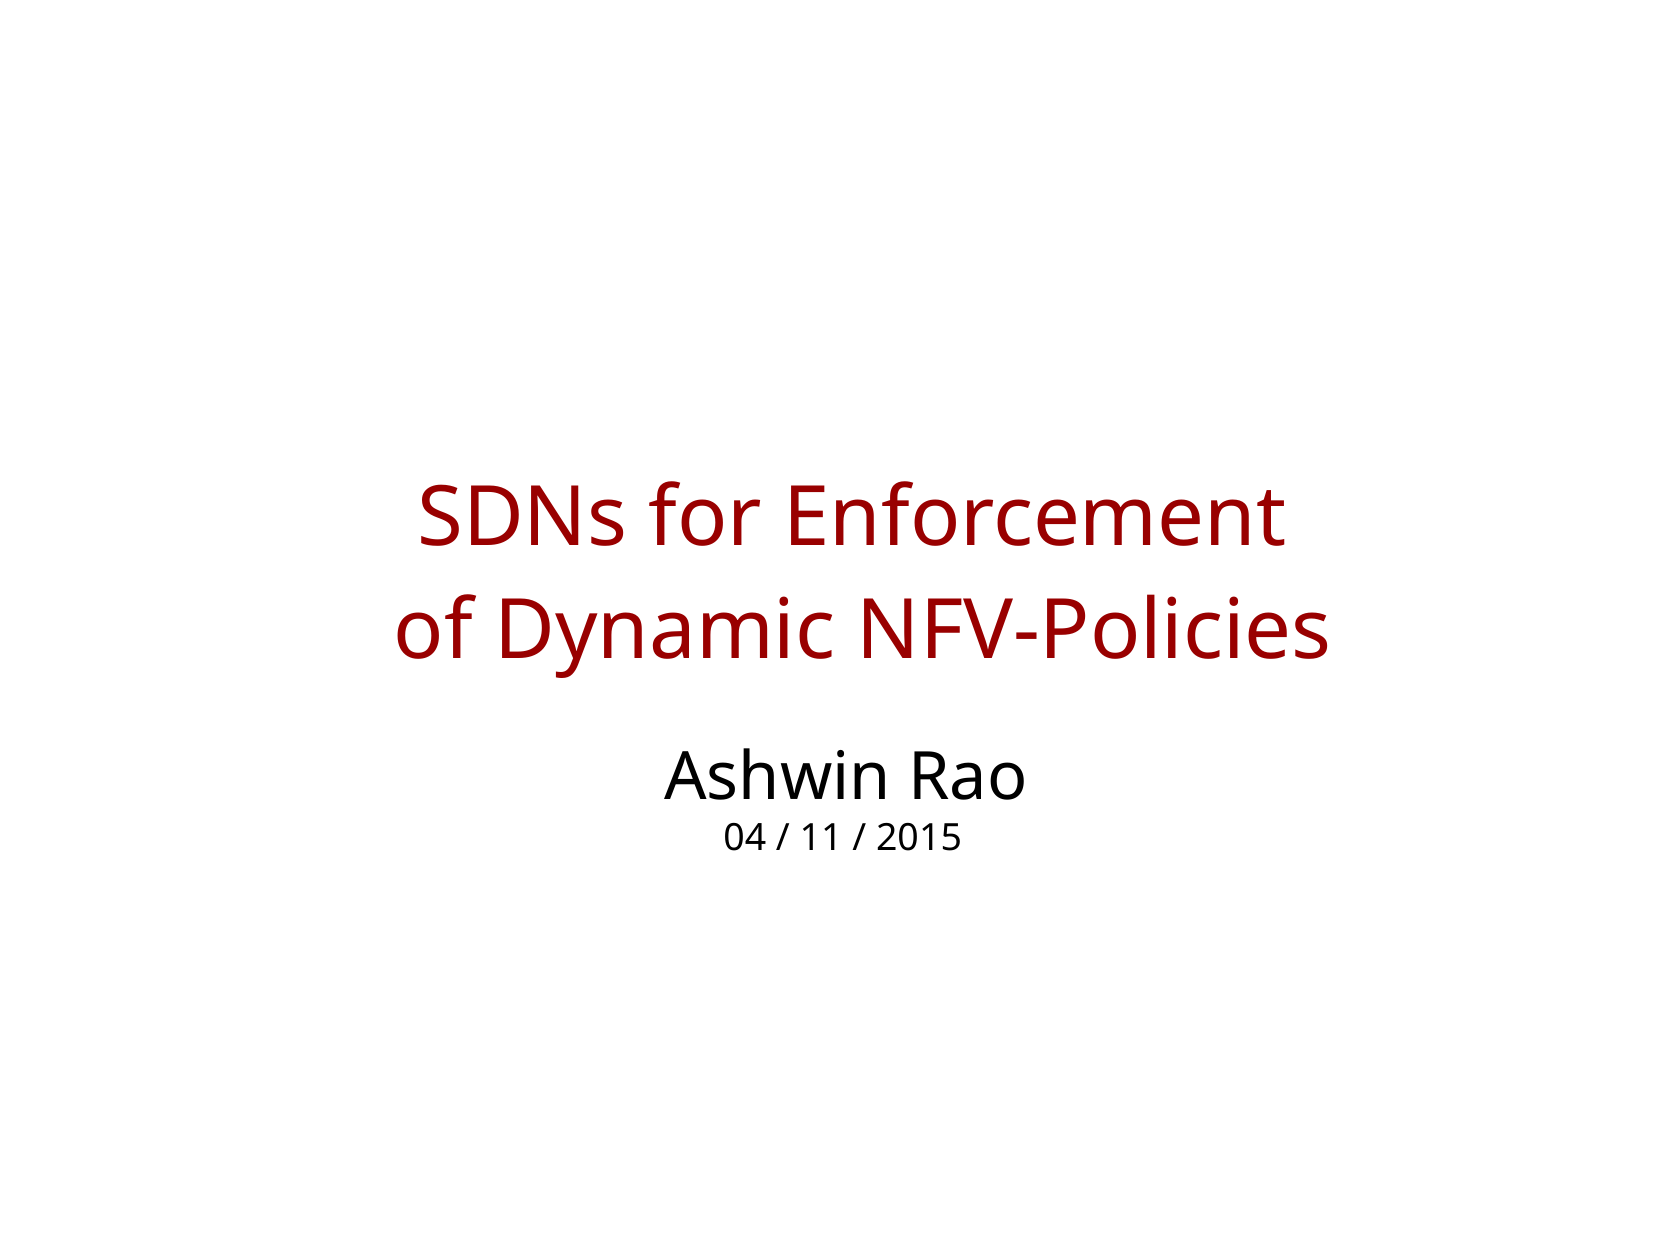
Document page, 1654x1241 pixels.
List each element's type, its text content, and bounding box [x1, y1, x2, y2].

text_box SDNs for Enforcement of Dynamic NFV-Policies [379, 448, 1284, 641]
text_box 04 / 11 / 2015 [708, 803, 967, 861]
text_box Ashwin Rao [649, 720, 1005, 807]
